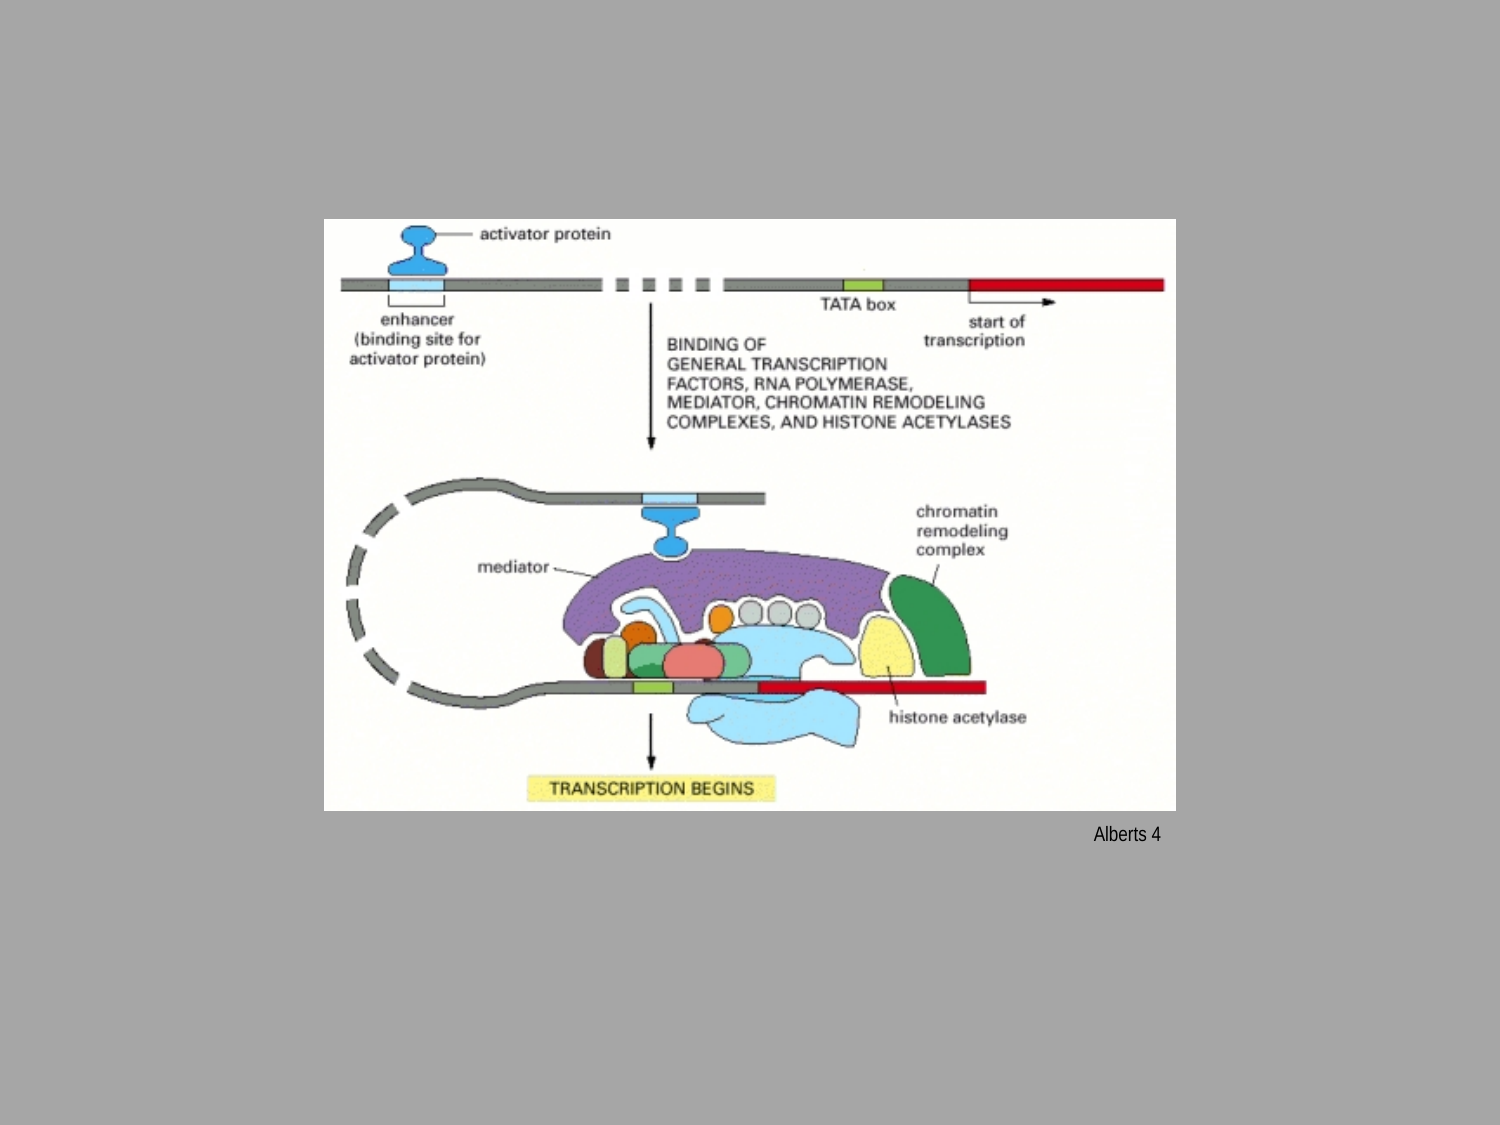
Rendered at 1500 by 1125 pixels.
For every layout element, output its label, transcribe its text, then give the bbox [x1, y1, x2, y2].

text_box Alberts 4 [1079, 813, 1177, 854]
picture [324, 219, 1176, 811]
